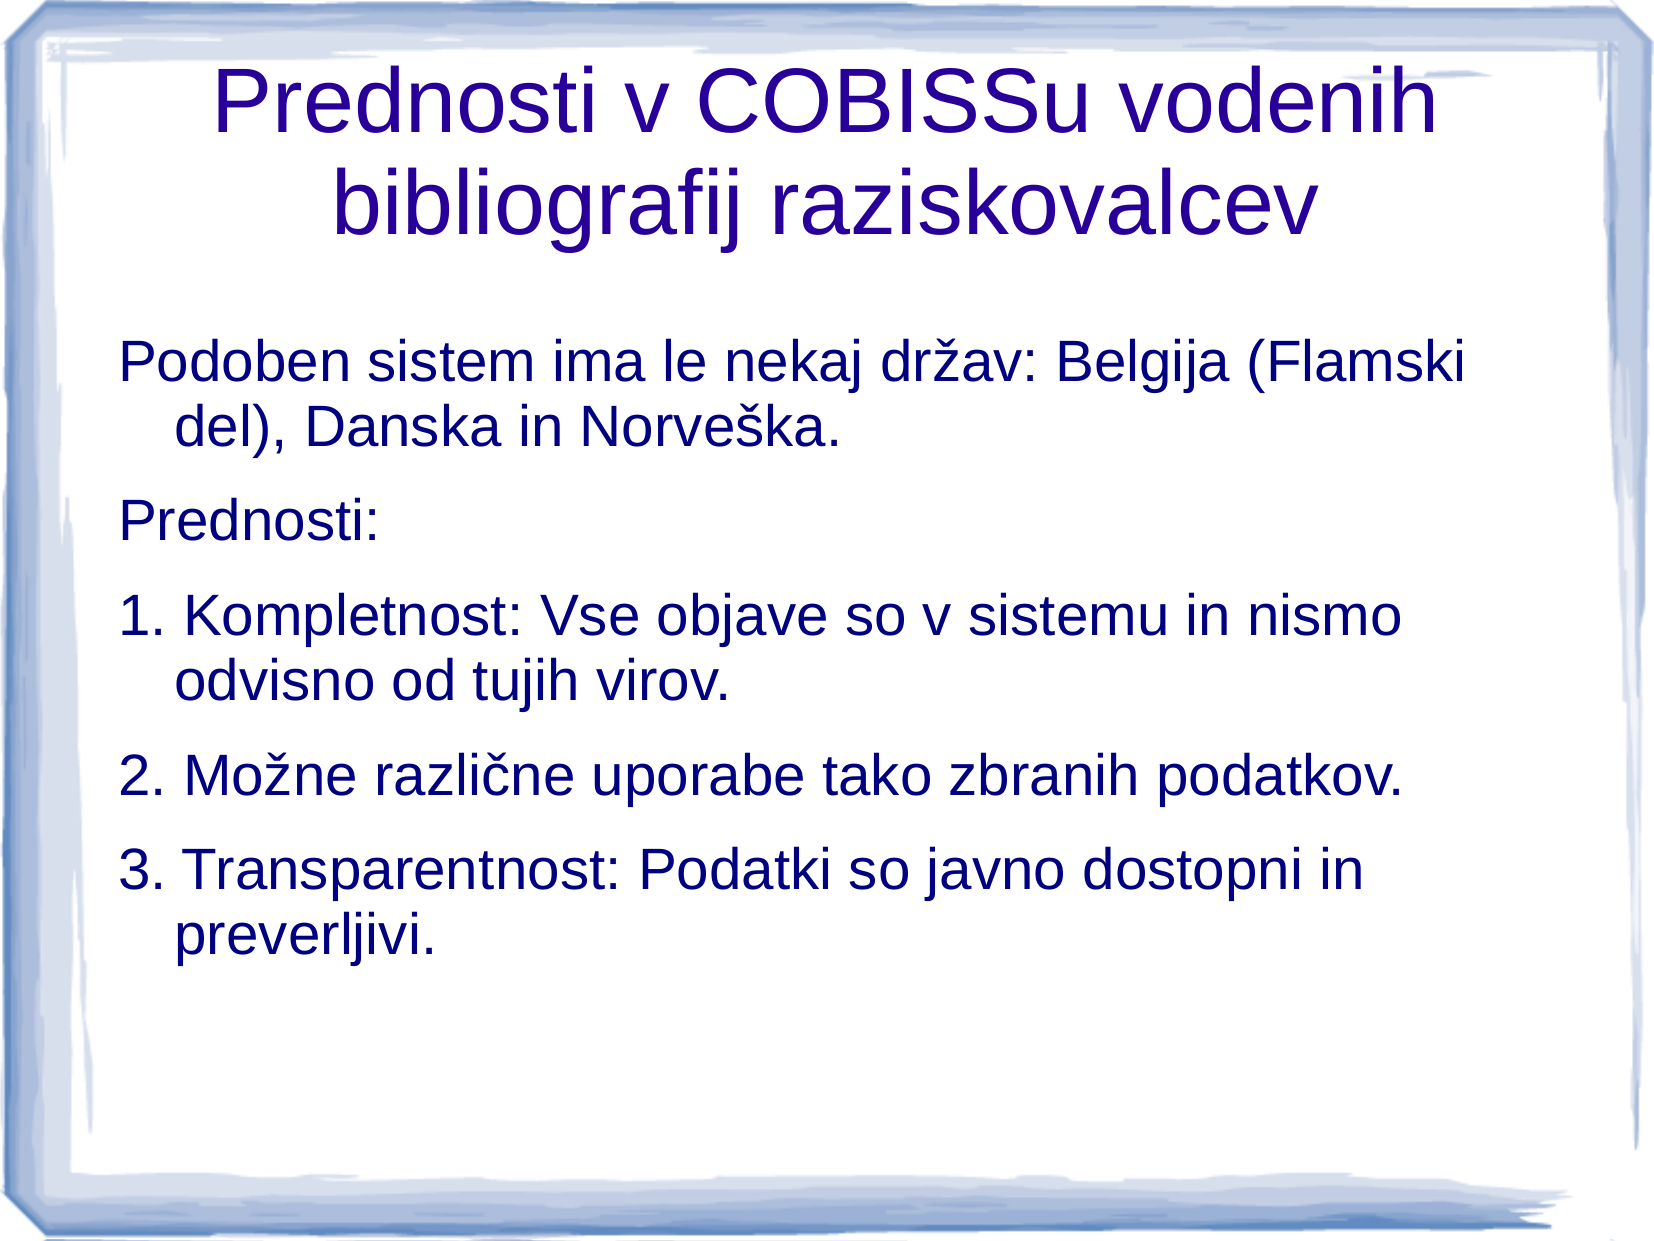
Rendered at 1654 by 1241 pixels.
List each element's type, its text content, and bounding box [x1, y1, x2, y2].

list Podoben sistem ima le nekaj držav: Belgija (Flamski del), Danska in Norveška. Prednosti: 1. Kompletnost: Vse objave so v sistemu in nismo odvisno od tujih virov. 2. Možne različne uporabe tako zbranih podatkov. 3. Transparentnost: Podatki so javno dostopni in preverljivi. [118, 324, 1571, 1004]
title Prednosti v COBISSu vodenih bibliografij raziskovalcev [82, 49, 1571, 257]
picture [0, 0, 1654, 1241]
